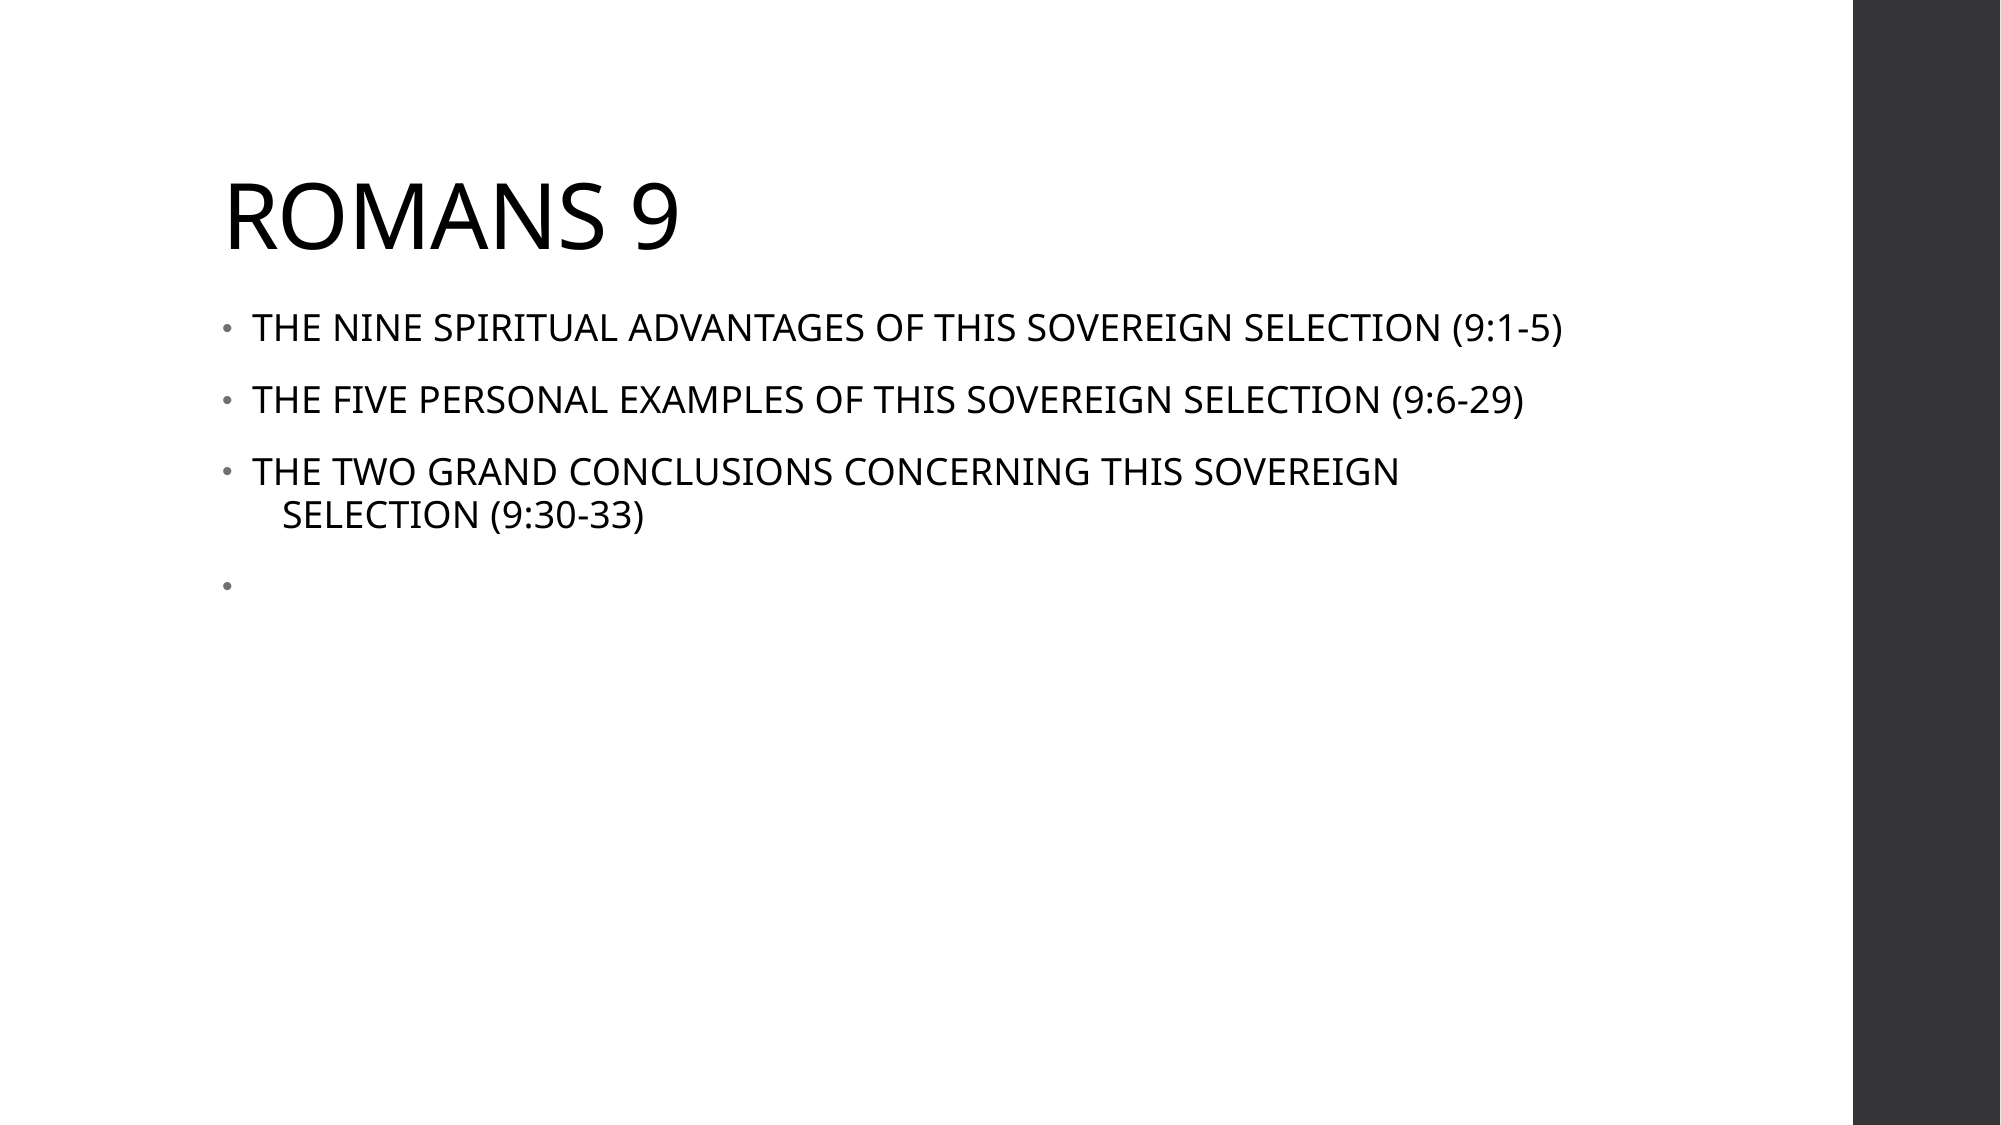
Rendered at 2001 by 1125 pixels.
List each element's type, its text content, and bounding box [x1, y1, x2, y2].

title ROMANS 9 [206, 60, 1797, 278]
list THE NINE SPIRITUAL ADVANTAGES OF THIS SOVEREIGN SELECTION (9:1-5) THE FIVE PERSONAL EXAMPLES OF THIS SOVEREIGN SELECTION (9:6-29) THE TWO GRAND CONCLUSIONS CONCERNING THIS SOVEREIGN SELECTION (9:30-33) [206, 299, 1617, 1014]
